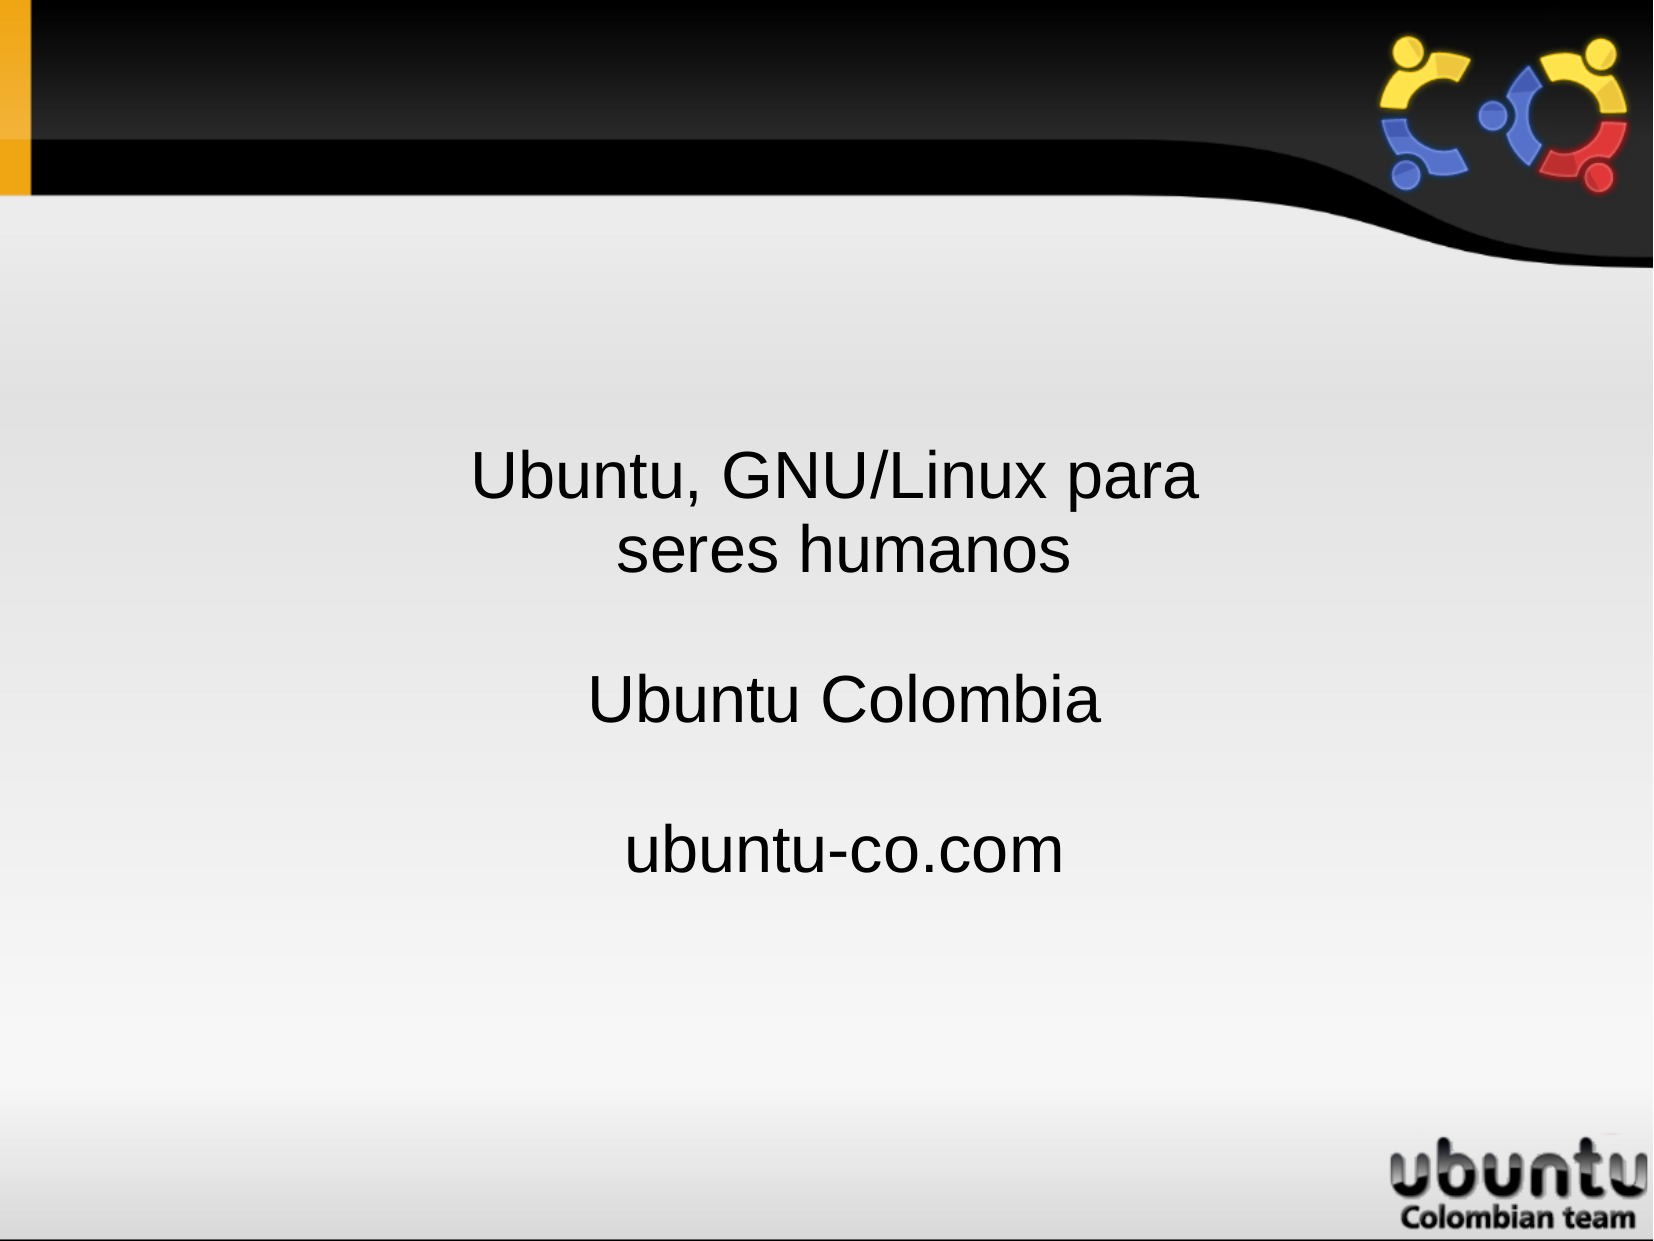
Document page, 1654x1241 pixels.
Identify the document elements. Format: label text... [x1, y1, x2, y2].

subtitle Ubuntu, GNU/Linux para seres humanos Ubuntu Colombia ubuntu-co.com [82, 290, 1571, 1109]
picture [0, 0, 1653, 1241]
